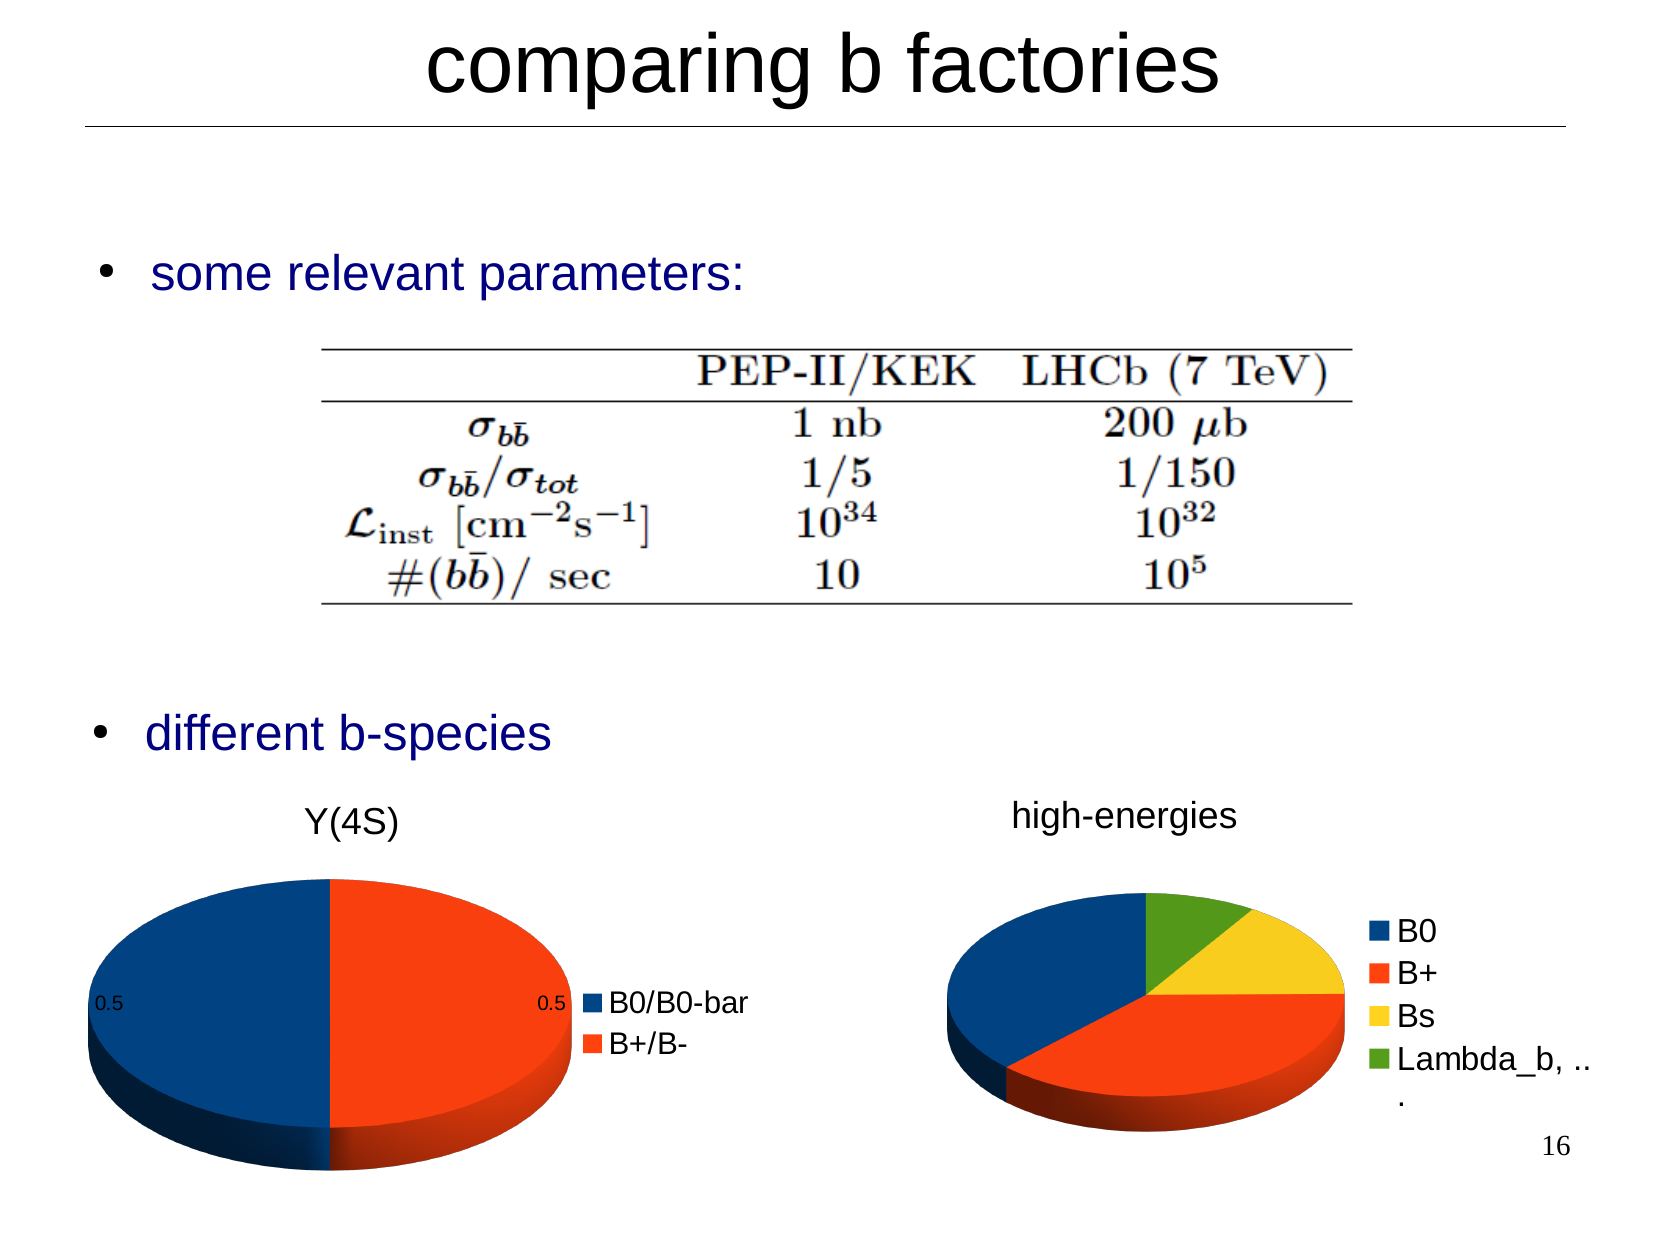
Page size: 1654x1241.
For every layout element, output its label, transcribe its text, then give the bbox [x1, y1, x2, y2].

list some relevant parameters: [79, 244, 1568, 360]
text_box Y(4S) [288, 793, 415, 850]
picture [295, 324, 1370, 619]
chart [74, 859, 786, 1191]
chart [934, 828, 1616, 1197]
title comparing b factories [79, 5, 1568, 121]
list different b-species [73, 705, 1563, 821]
text_box high-energies [996, 787, 1254, 844]
